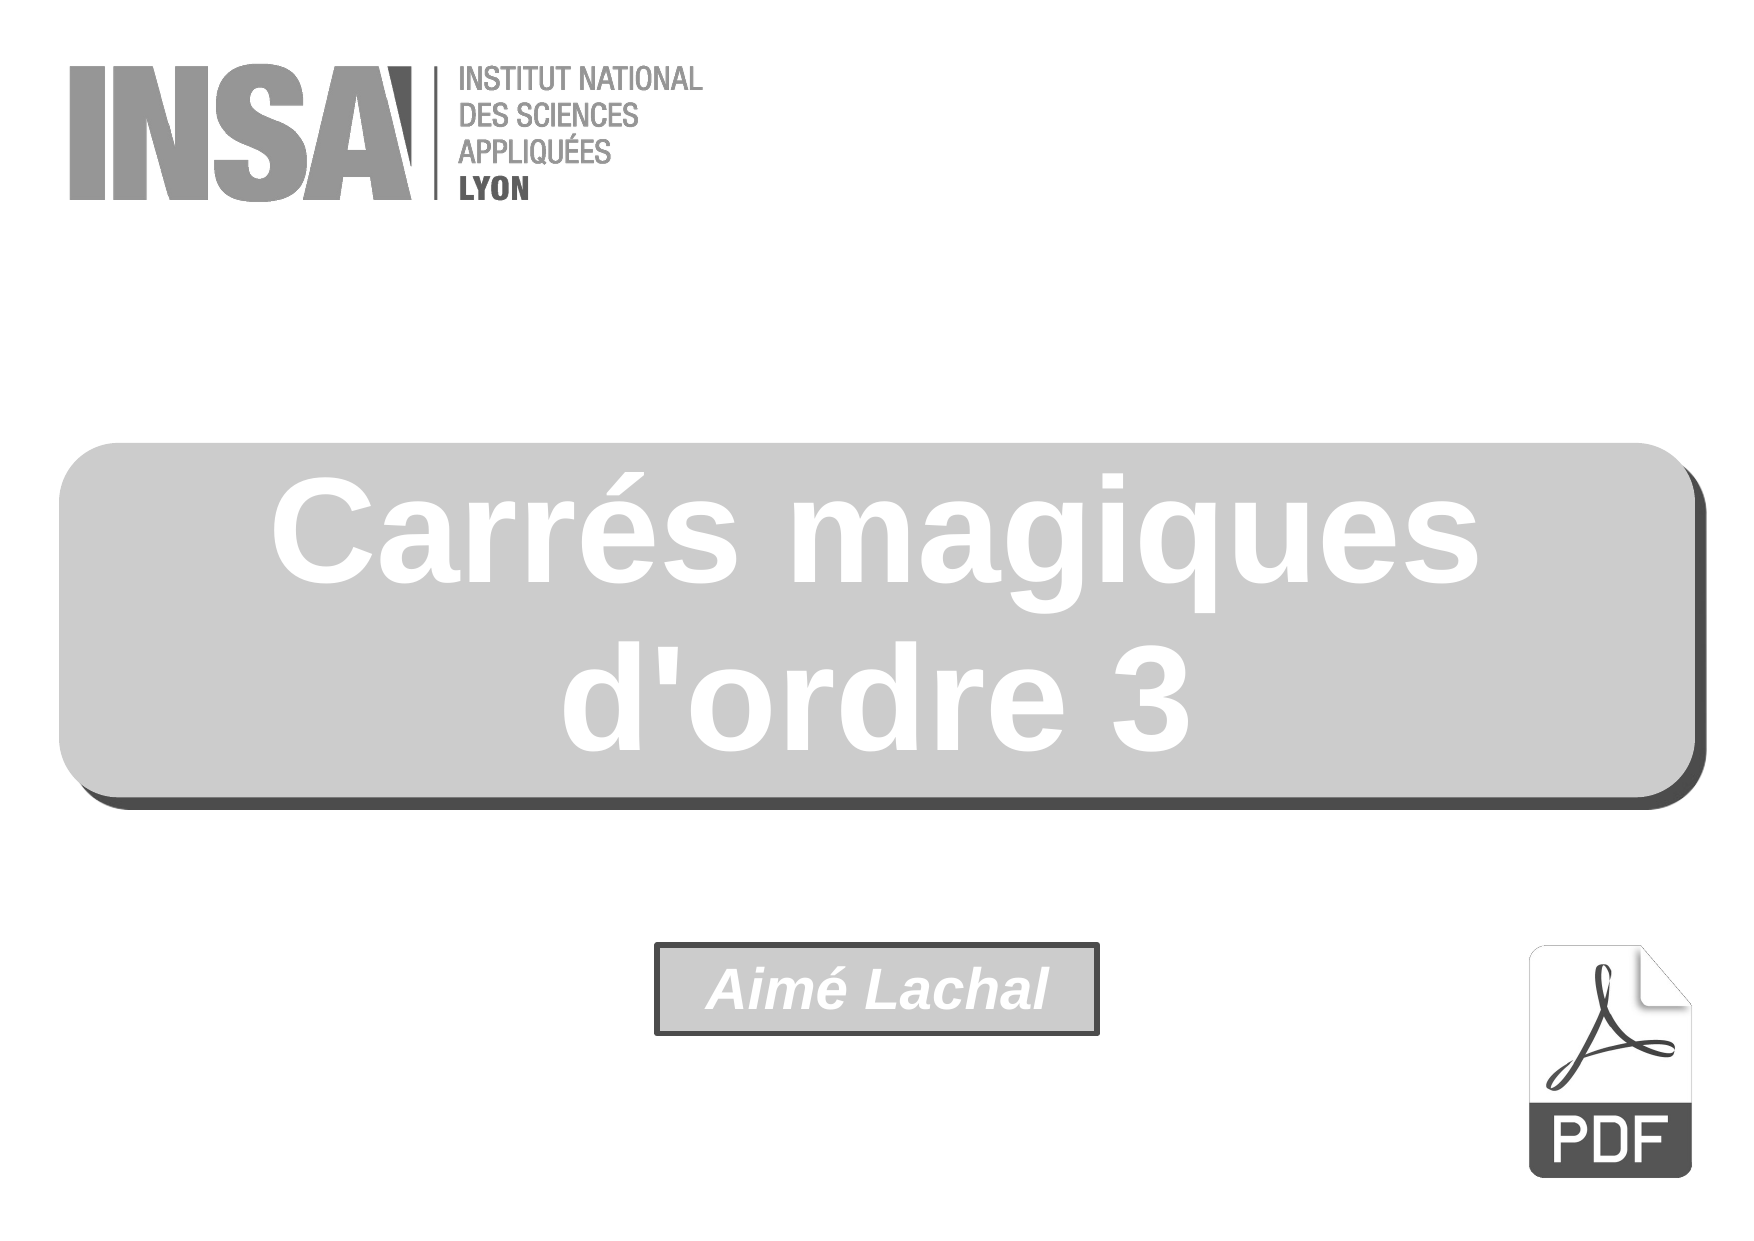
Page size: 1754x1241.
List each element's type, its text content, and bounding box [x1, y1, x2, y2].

text_box Carrés magiques d'ordre 3 [59, 442, 1695, 798]
title Aimé Lachal [657, 944, 1098, 1034]
picture [59, 58, 713, 207]
picture [1526, 944, 1695, 1182]
